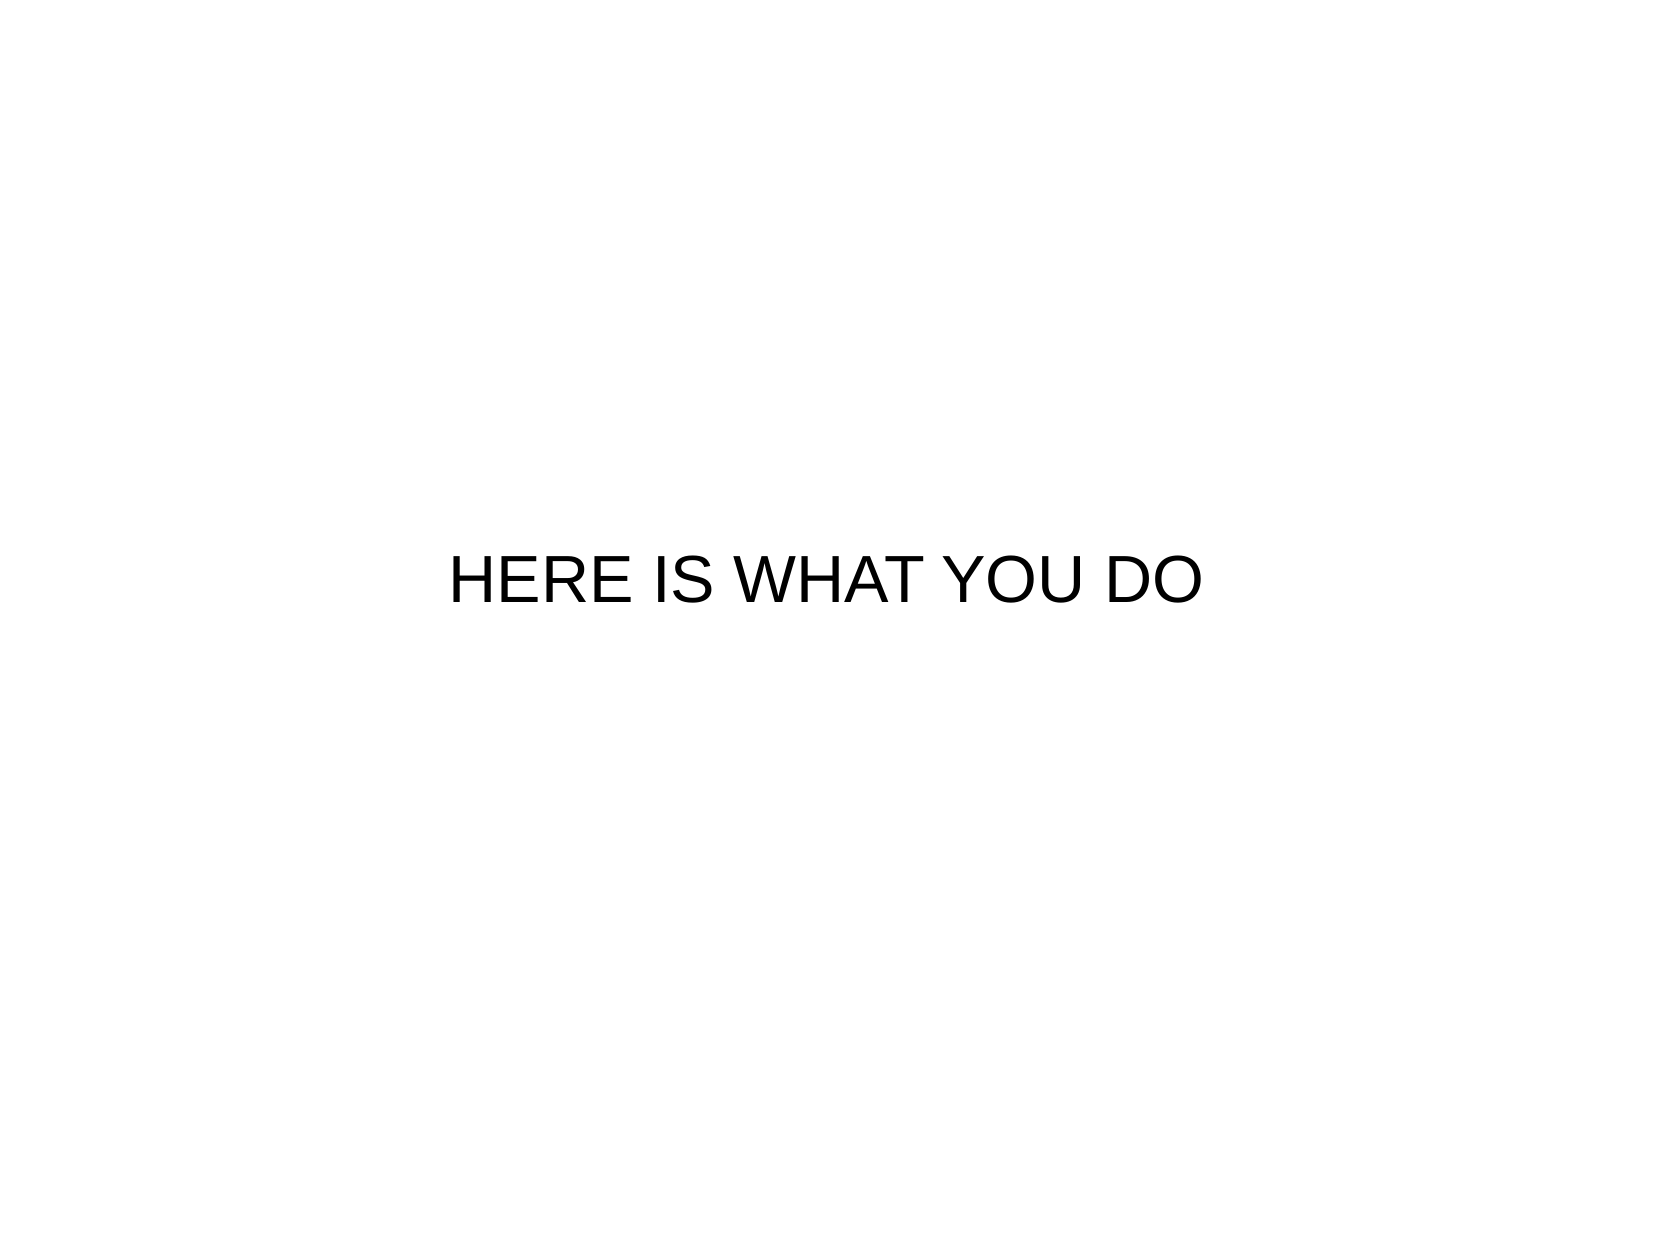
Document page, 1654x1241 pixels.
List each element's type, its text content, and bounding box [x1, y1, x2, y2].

subtitle HERE IS WHAT YOU DO [82, 49, 1571, 1109]
